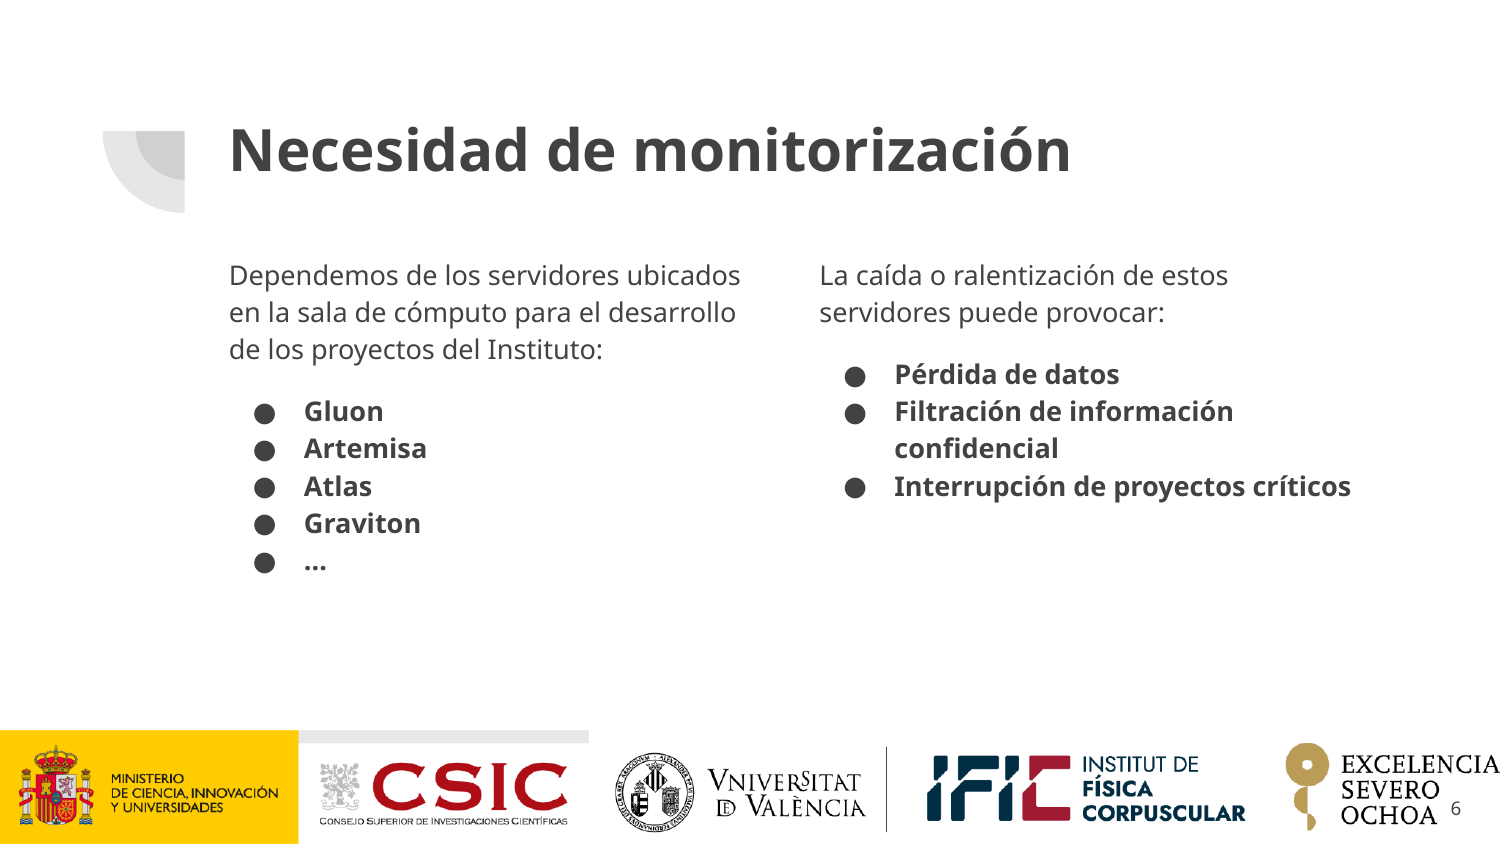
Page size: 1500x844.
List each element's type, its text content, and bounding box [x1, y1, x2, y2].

list La caída o ralentización de estos servidores puede provocar: Pérdida de datos Filtración de información confidencial Interrupción de proyectos críticos [804, 238, 1368, 744]
title Necesidad de monitorización [213, 98, 1368, 205]
list Dependemos de los servidores ubicados en la sala de cómputo para el desarrollo de los proyectos del Instituto: Gluon Artemisa Atlas Graviton … [213, 238, 777, 744]
picture [0, 730, 1500, 844]
slide_number <number> [1386, 777, 1477, 842]
